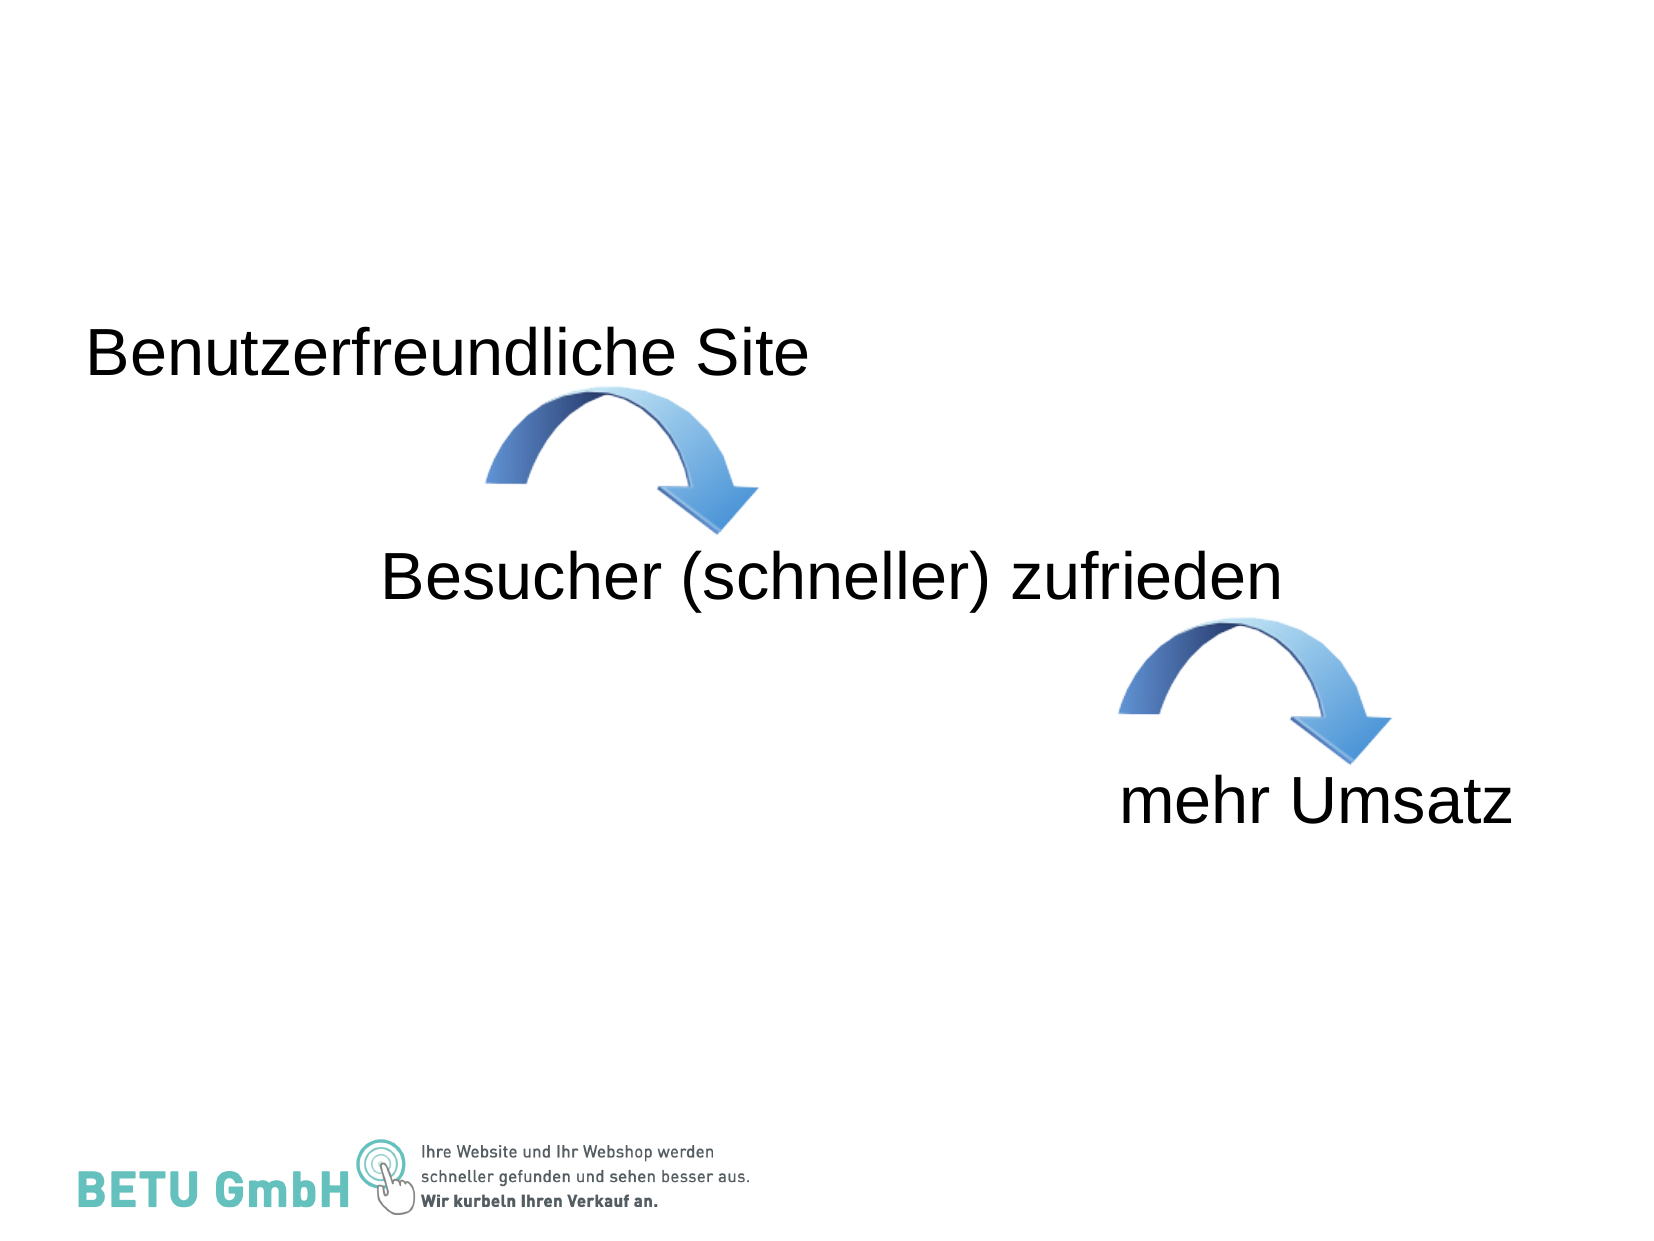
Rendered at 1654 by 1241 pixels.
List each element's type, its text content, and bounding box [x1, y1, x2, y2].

picture [70, 1138, 815, 1216]
text_box Benutzerfreundliche Site Besucher (schneller) zufrieden mehr Umsatz [70, 307, 1533, 846]
